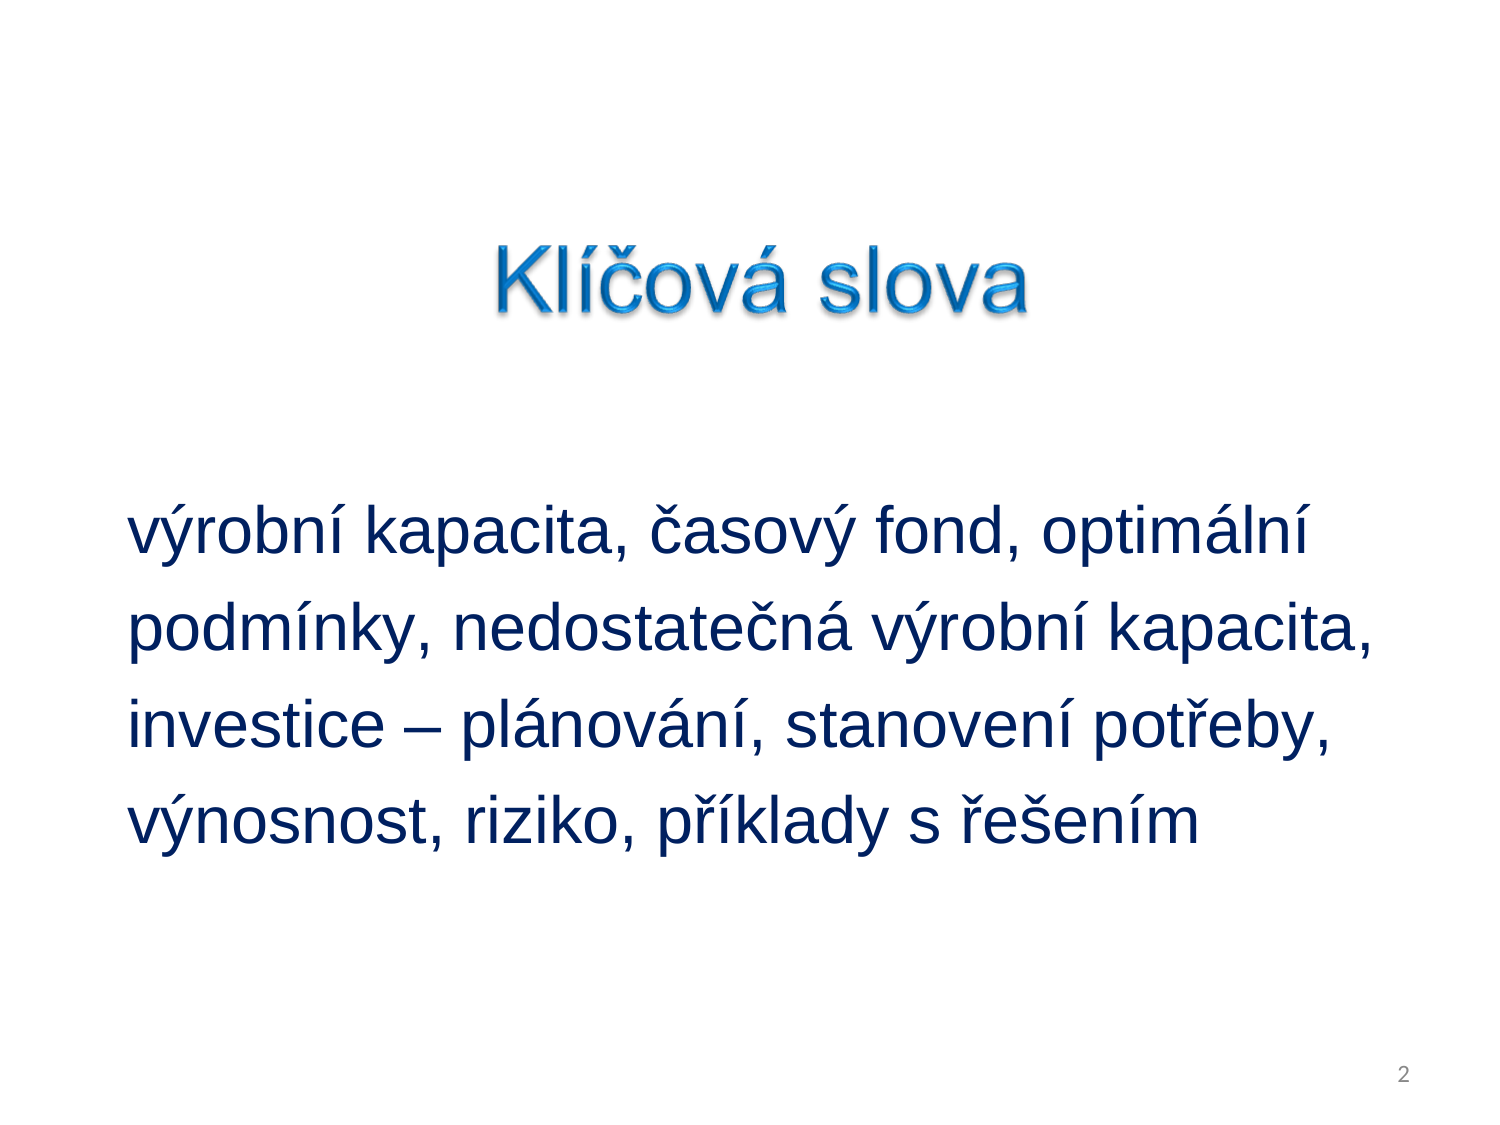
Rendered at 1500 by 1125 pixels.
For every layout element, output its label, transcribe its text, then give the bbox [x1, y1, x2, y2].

list výrobní kapacita, časový fond, optimální podmínky, nedostatečná výrobní kapacita, investice – plánování, stanovení potřeby, výnosnost, riziko, příklady s řešením [112, 479, 1424, 894]
text_box <číslo> [1074, 1042, 1426, 1103]
picture [78, 166, 1445, 399]
